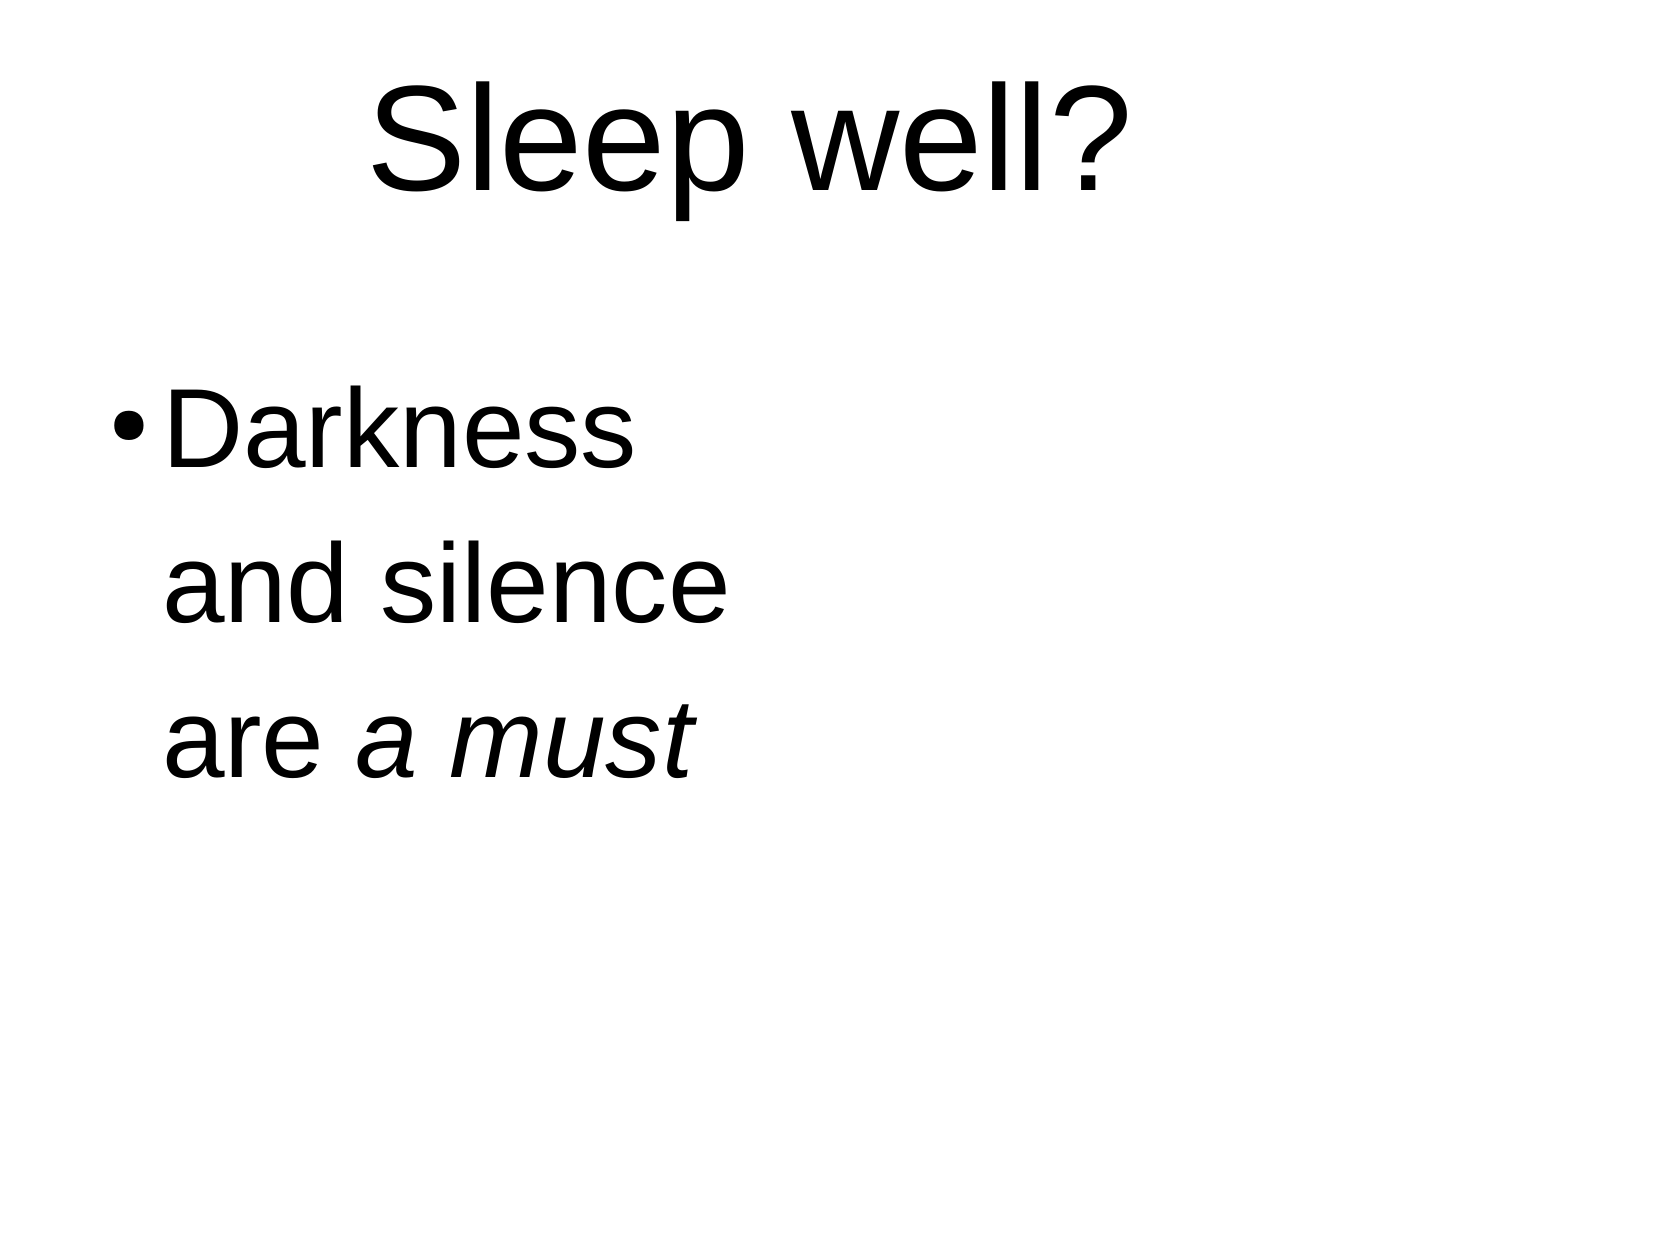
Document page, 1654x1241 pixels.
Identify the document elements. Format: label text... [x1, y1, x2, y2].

list Darkness and silence are a must [91, 366, 1441, 1109]
title Sleep well? [75, 21, 1425, 257]
